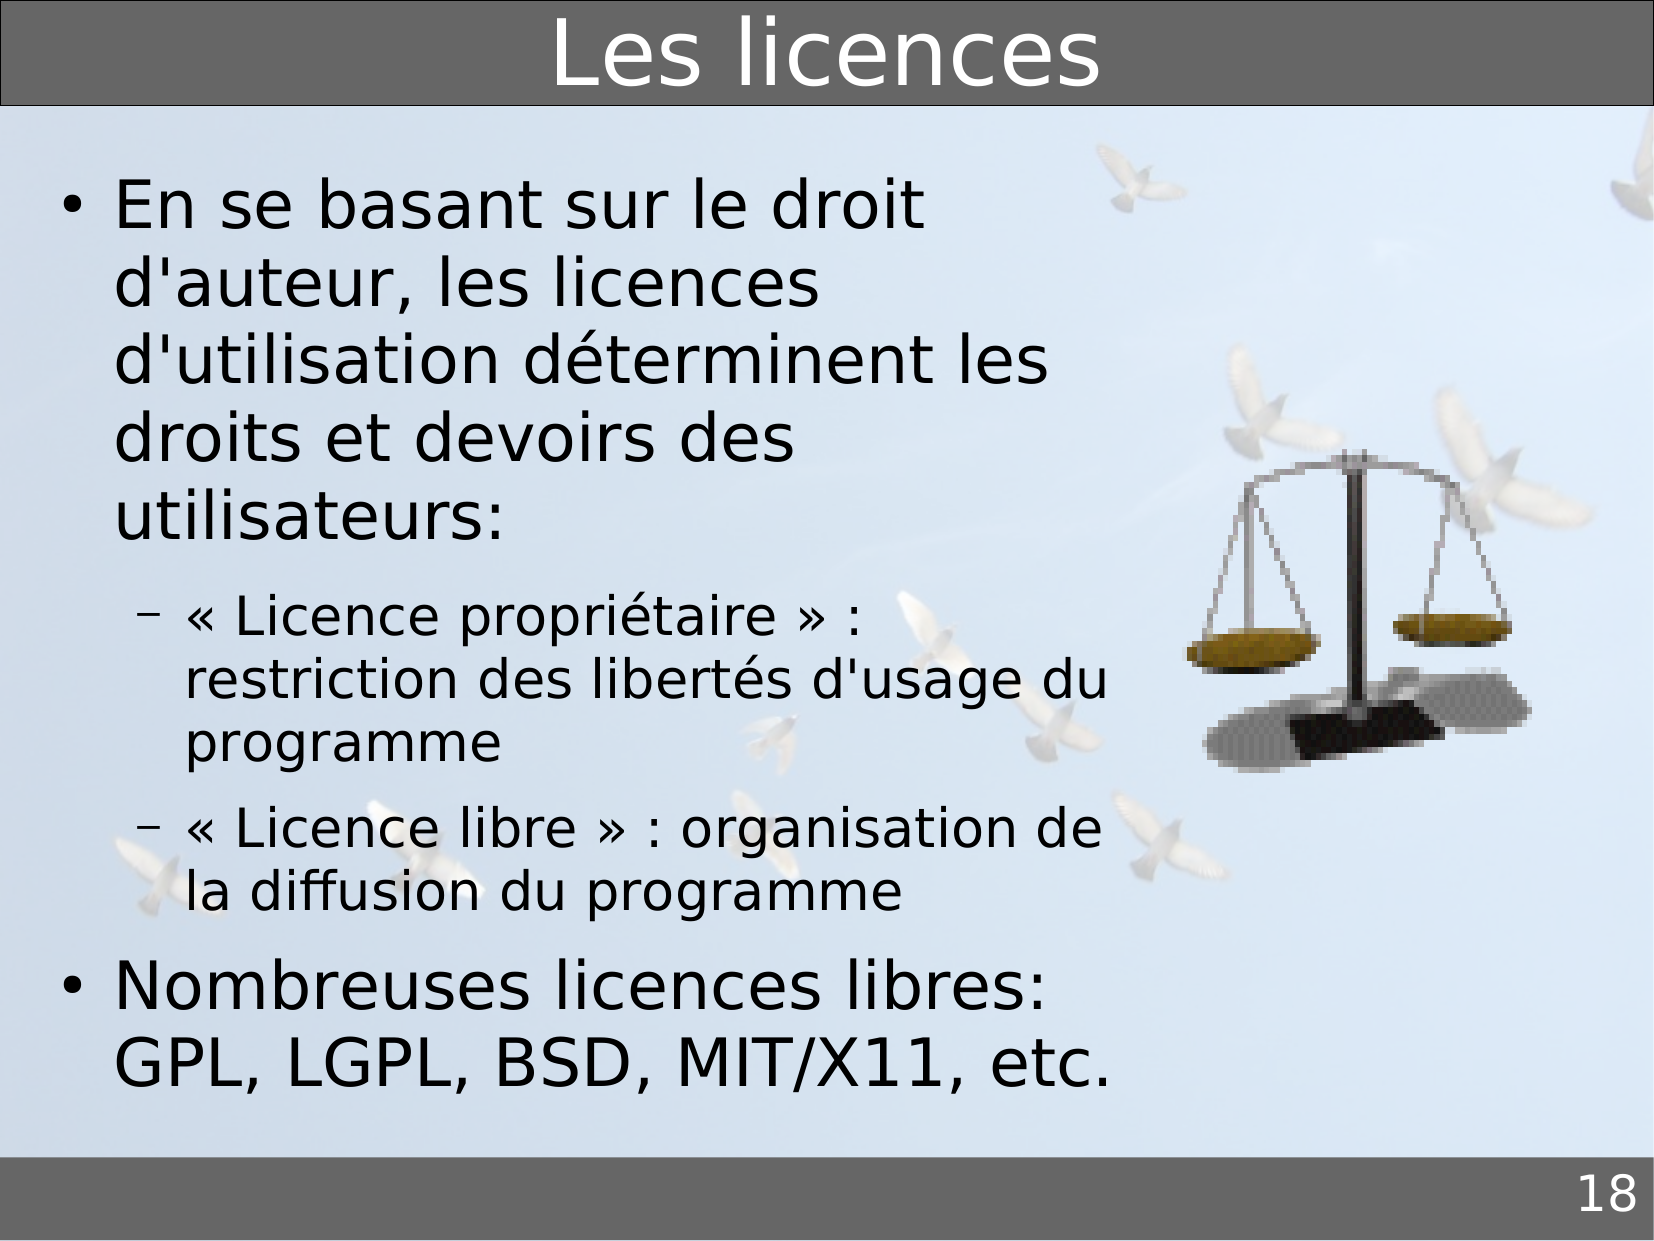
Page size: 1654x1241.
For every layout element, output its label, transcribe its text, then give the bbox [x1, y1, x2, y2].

title Les licences [0, 0, 1654, 108]
list En se basant sur le droit d'auteur, les licences d'utilisation déterminent les droits et devoirs des utilisateurs: « Licence propriétaire » : restriction des libertés d'usage du programme « Licence libre » : organisation de la diffusion du programme Nombreuses licences libres: GPL, LGPL, BSD, MIT/X11, etc. [42, 166, 1138, 1103]
picture [1177, 436, 1538, 787]
